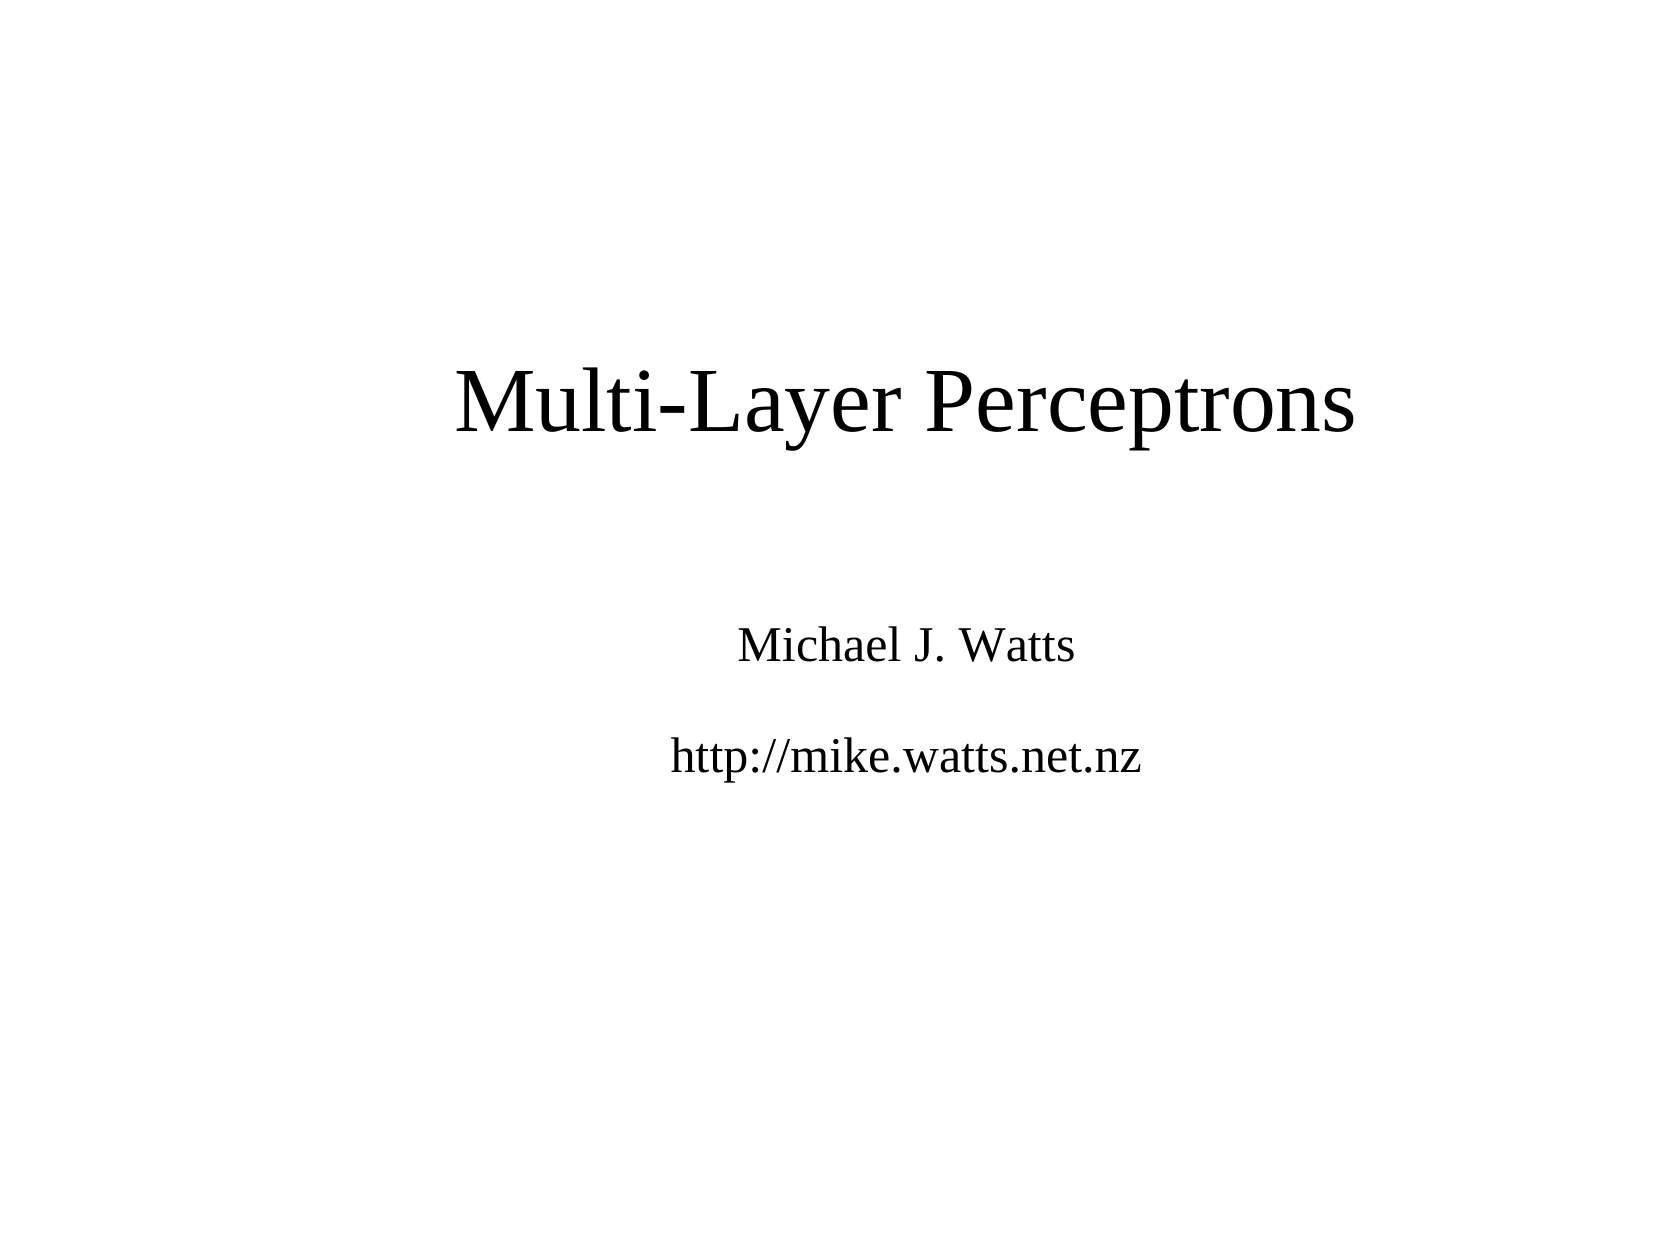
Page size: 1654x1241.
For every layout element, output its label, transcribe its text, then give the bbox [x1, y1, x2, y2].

text_box Multi-Layer Perceptrons Michael J. Watts http://mike.watts.net.nz [380, 349, 1433, 962]
